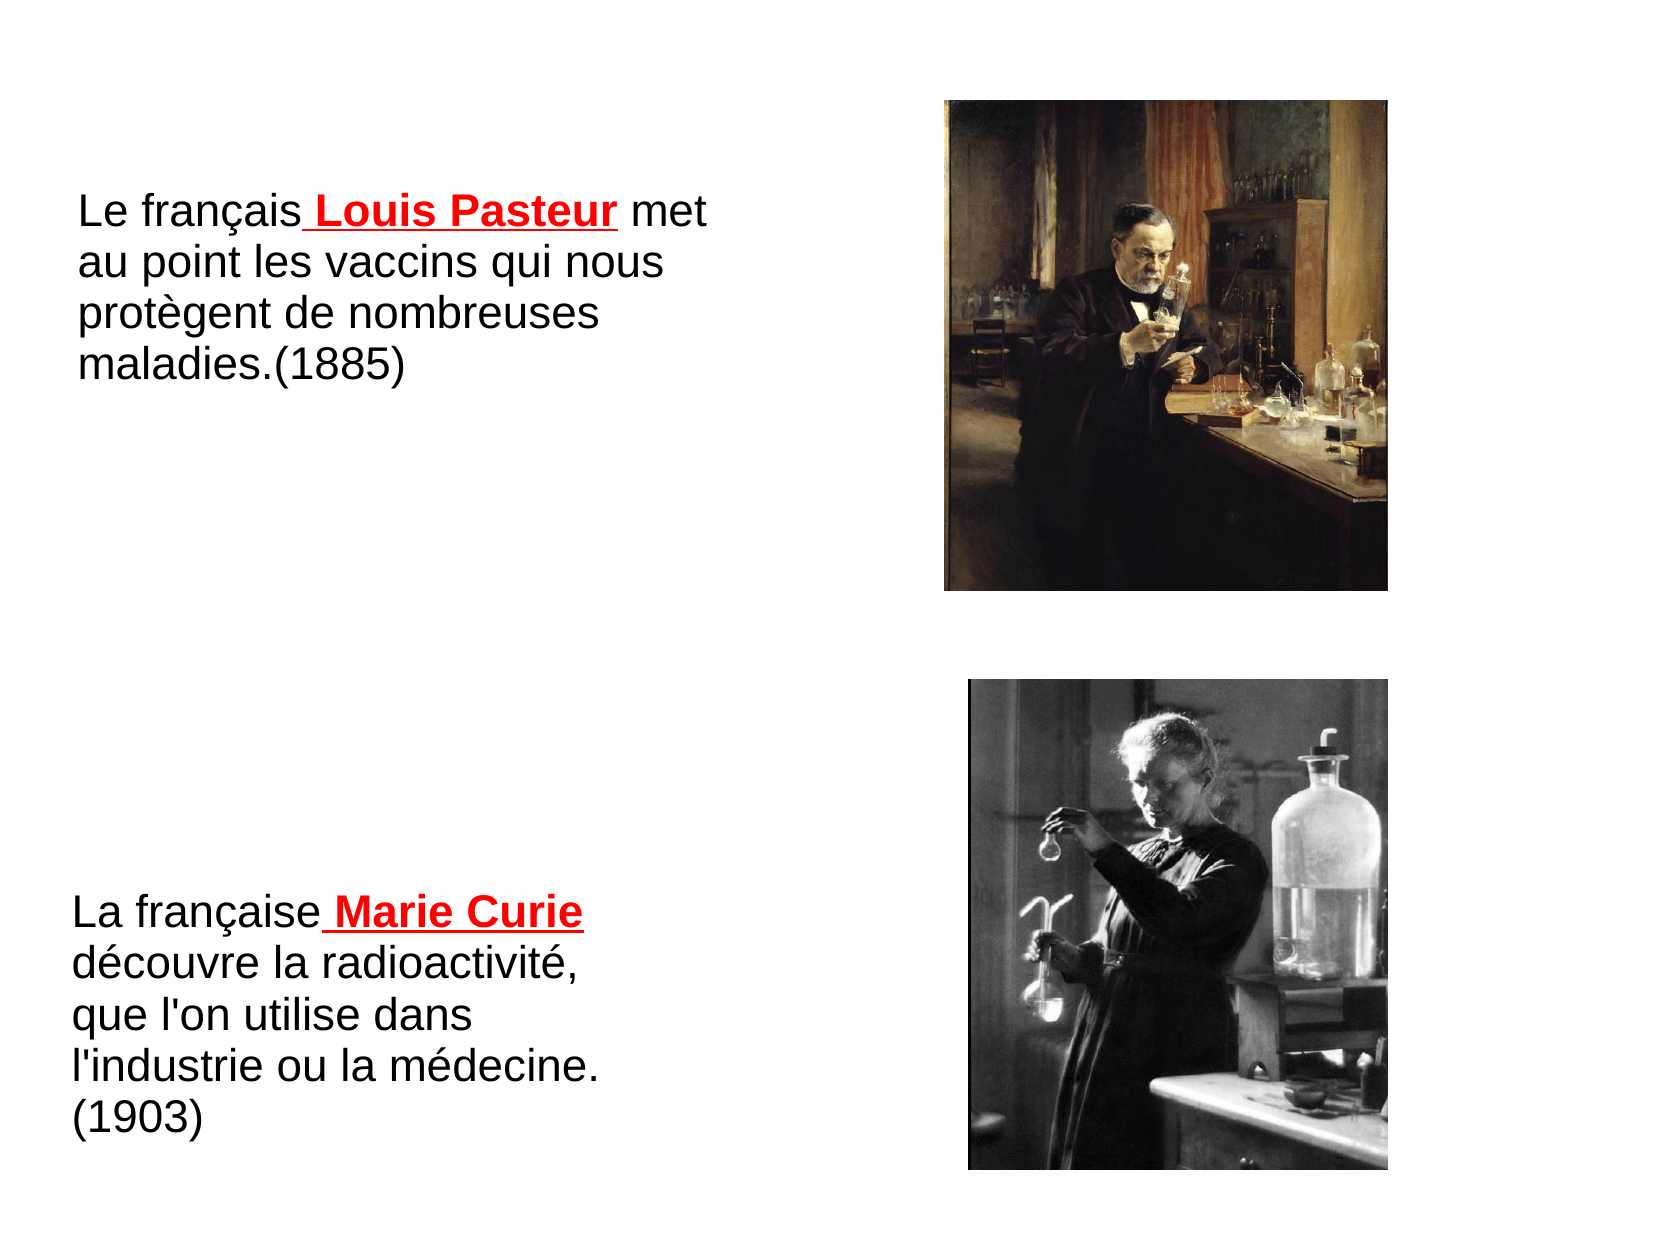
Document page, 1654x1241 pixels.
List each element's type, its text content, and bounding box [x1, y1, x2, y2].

picture [944, 100, 1388, 591]
picture [968, 679, 1388, 1171]
text_box La française Marie Curie découvre la radioactivité, que l'on utilise dans l'industrie ou la médecine.(1903) [56, 878, 621, 1151]
text_box Le français Louis Pasteur met au point les vaccins qui nous protègent de nombreuses maladies.(1885) [62, 177, 768, 398]
